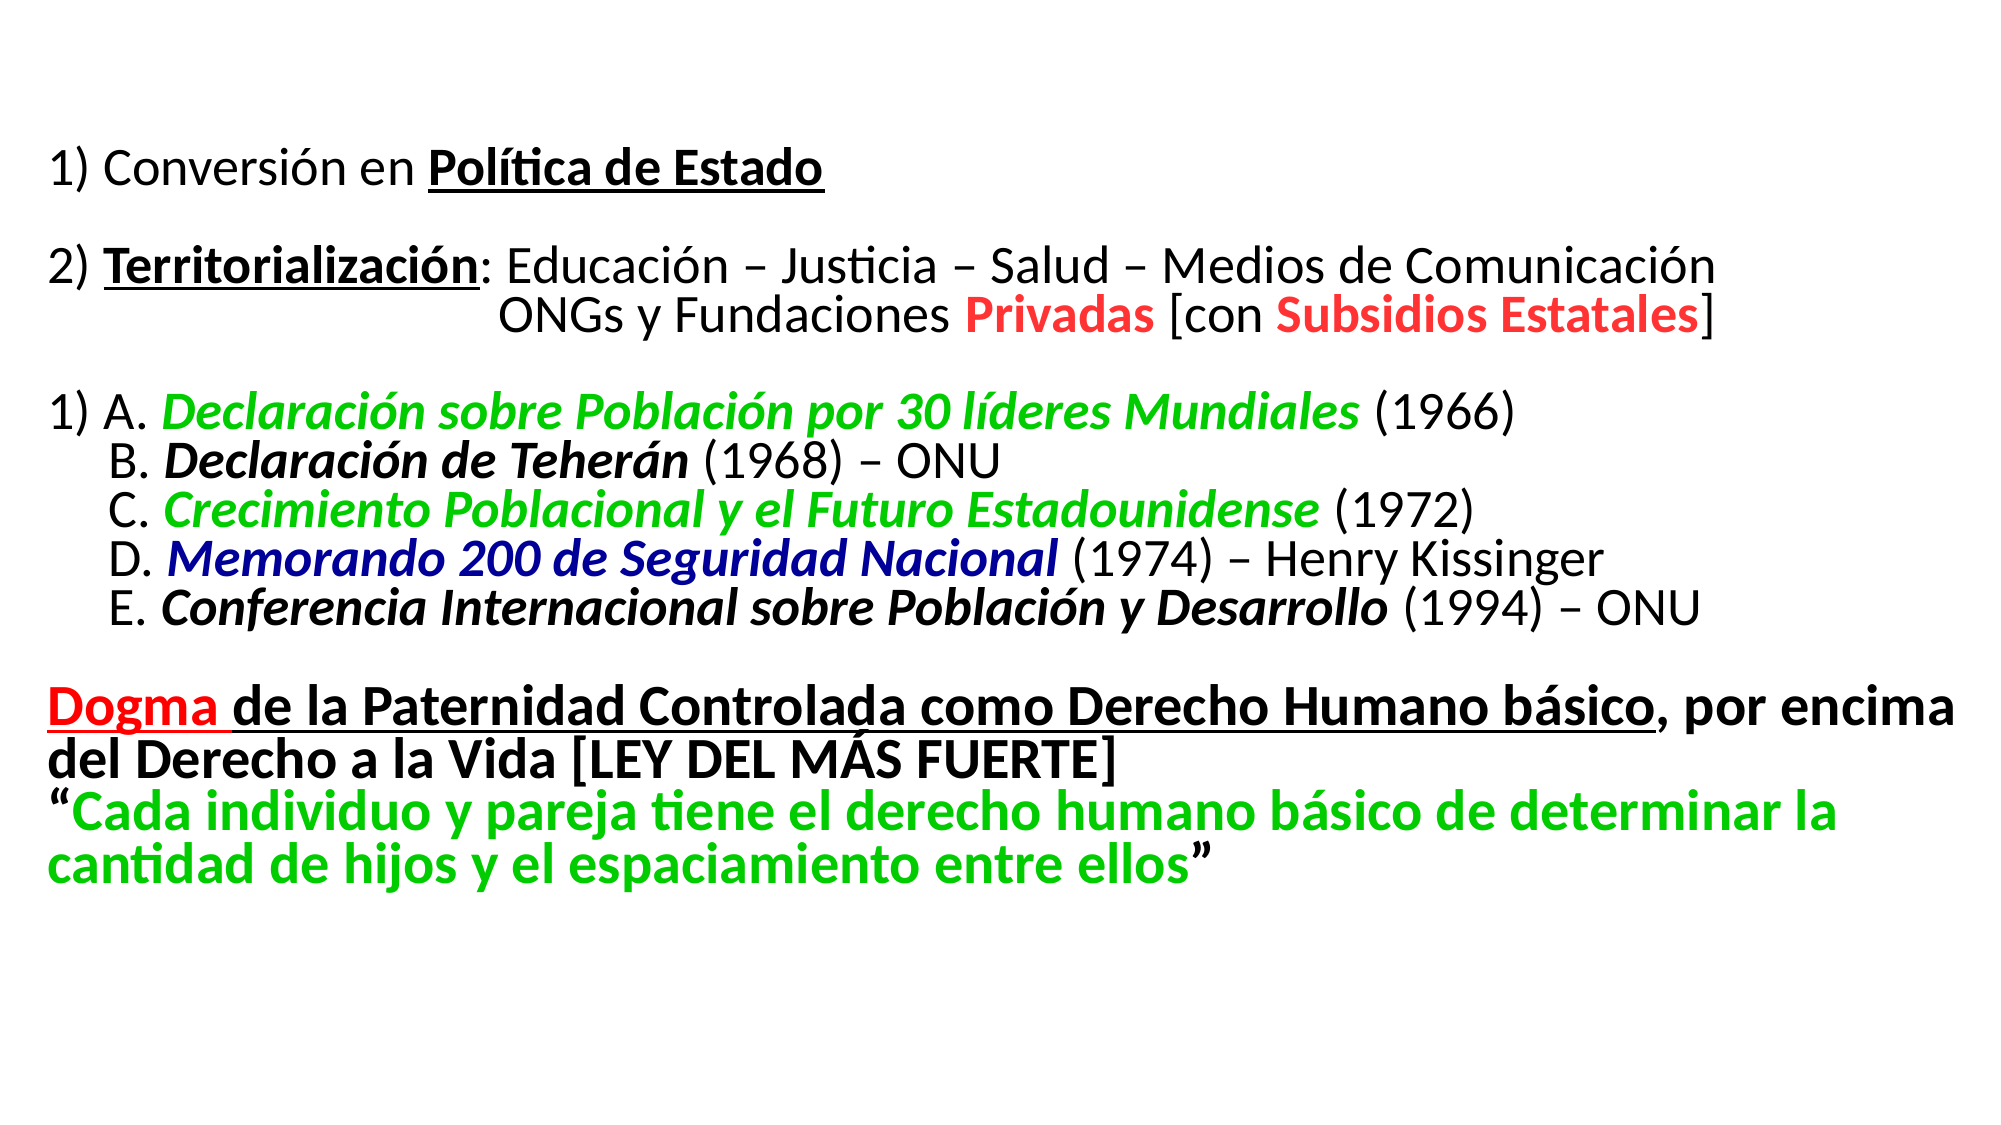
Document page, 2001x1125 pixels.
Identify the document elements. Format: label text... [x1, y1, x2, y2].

title 1) Conversión en Política de Estado 2) Territorialización: Educación – Justicia – Salud – Medios de Comunicación ONGs y Fundaciones Privadas [con Subsidios Estatales] 1) A. Declaración sobre Población por 30 líderes Mundiales (1966) B. Declaración de Teherán (1968) – ONU C. Crecimiento Poblacional y el Futuro Estadounidense (1972) D. Memorando 200 de Seguridad Nacional (1974) – Henry Kissinger E. Conferencia Internacional sobre Población y Desarrollo (1994) – ONU Dogma de la Paternidad Controlada como Derecho Humano básico, por encima del Derecho a la Vida [LEY DEL MÁS FUERTE] “Cada individuo y pareja tiene el derecho humano básico de determinar la cantidad de hijos y el espaciamiento entre ellos” [47, 49, 1961, 1095]
